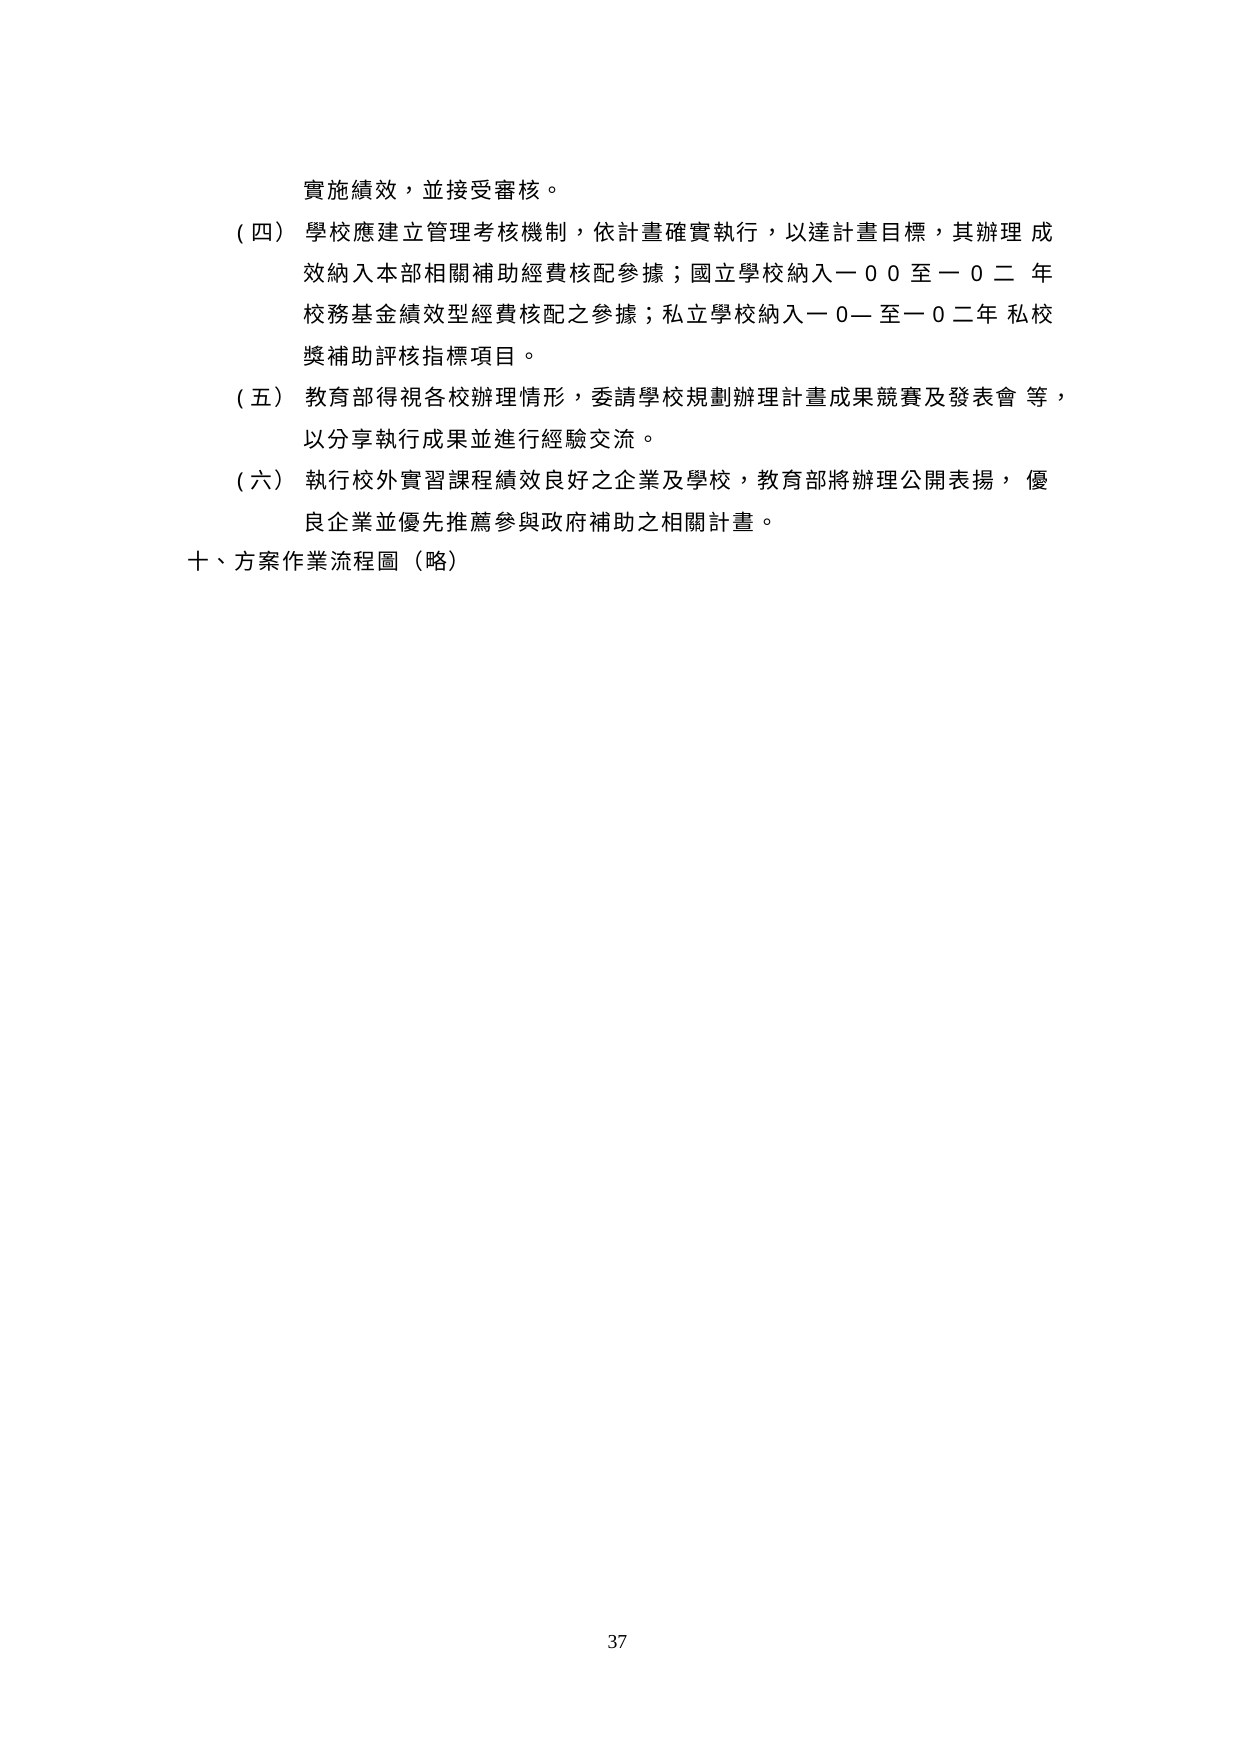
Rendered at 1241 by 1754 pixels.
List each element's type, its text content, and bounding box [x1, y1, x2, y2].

text_box 實施績效，並接受審核。 (四） 學校應建立管理考核機制，依計晝確實執行，以達計晝目標，其辦理 成效納入本部相關補助經費核配參據；國立學校納入一0 0至一0二 年校務基金績效型經費核配之參據；私立學校納入一0—至一0二年 私校獎補助評核指標項目。 (五） 教育部得視各校辦理情形，委請學校規劃辦理計晝成果競賽及發表會 等，以分享執行成果並進行經驗交流。 (六） 執行校外實習課程績效良好之企業及學校，教育部將辦理公開表揚， 優良企業並優先推薦參與政府補助之相關計晝。 十、方案作業流程圖（略） [187, 162, 1055, 591]
text_box 37 [607, 1629, 632, 1649]
